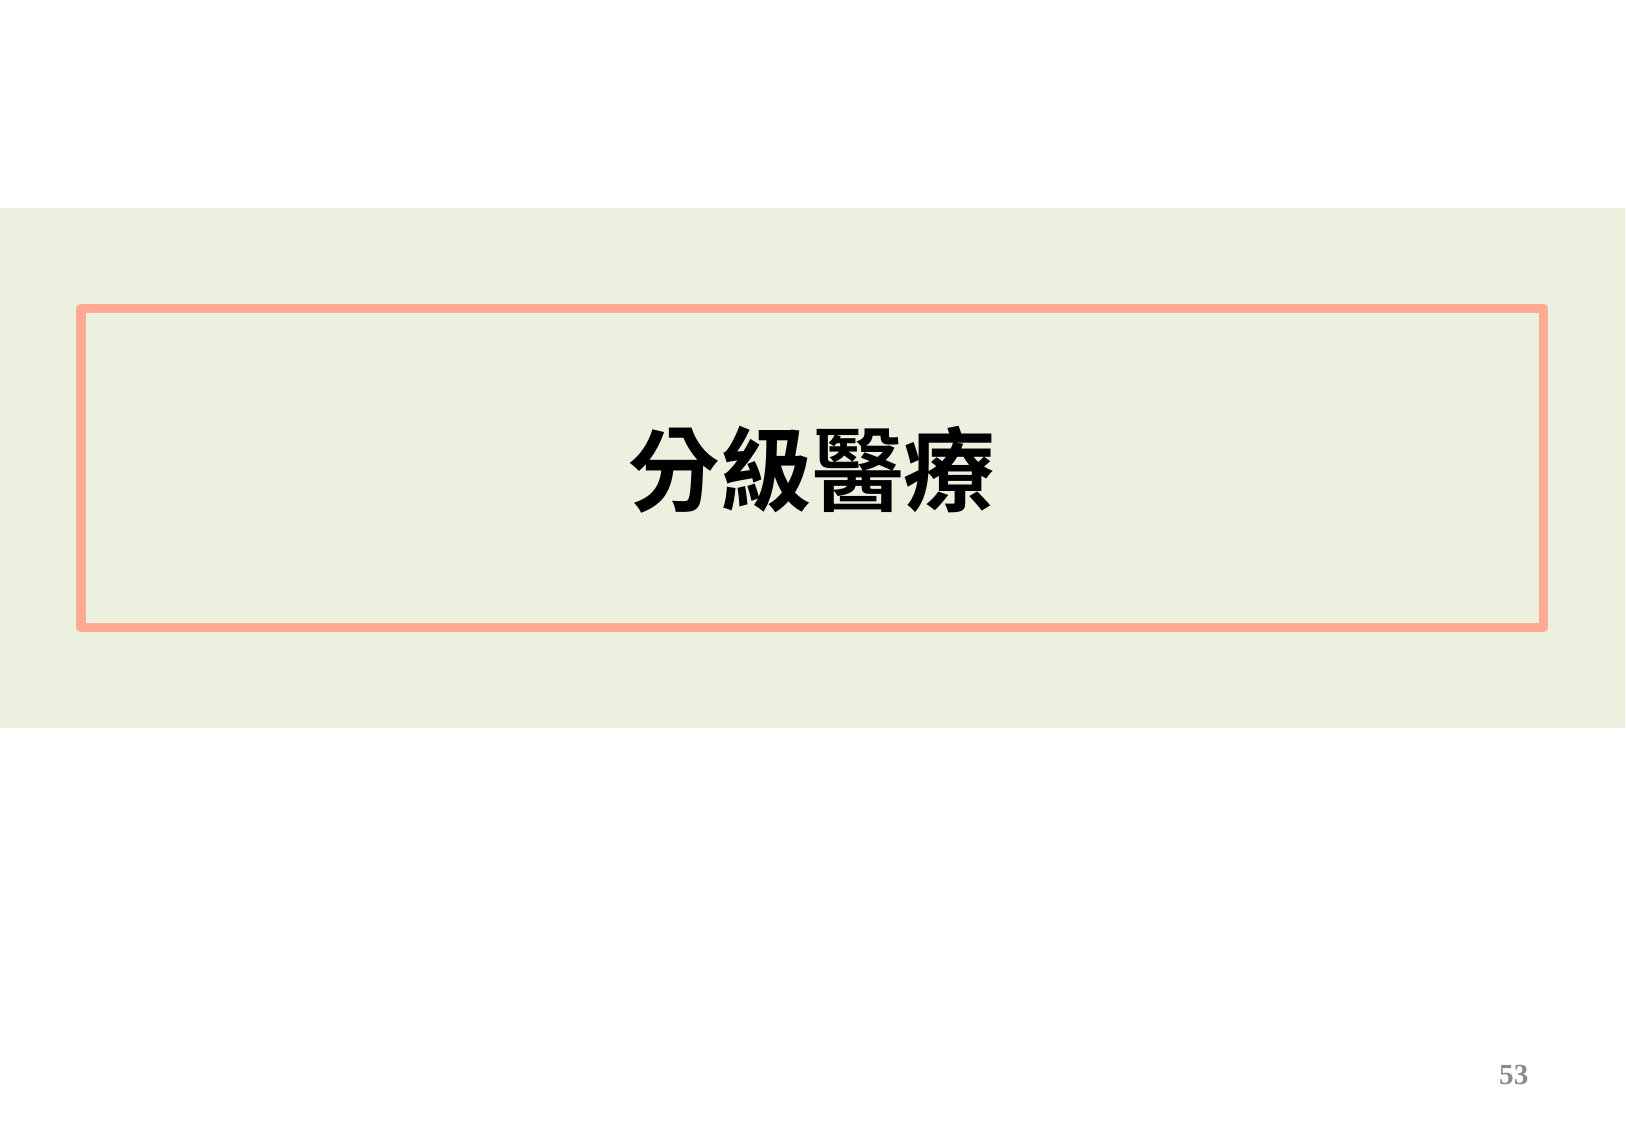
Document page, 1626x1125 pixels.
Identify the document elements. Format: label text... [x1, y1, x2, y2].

text_box [0, 208, 1625, 728]
list 分級醫療 [81, 308, 1544, 628]
slide_number <編號> [1164, 1042, 1544, 1103]
